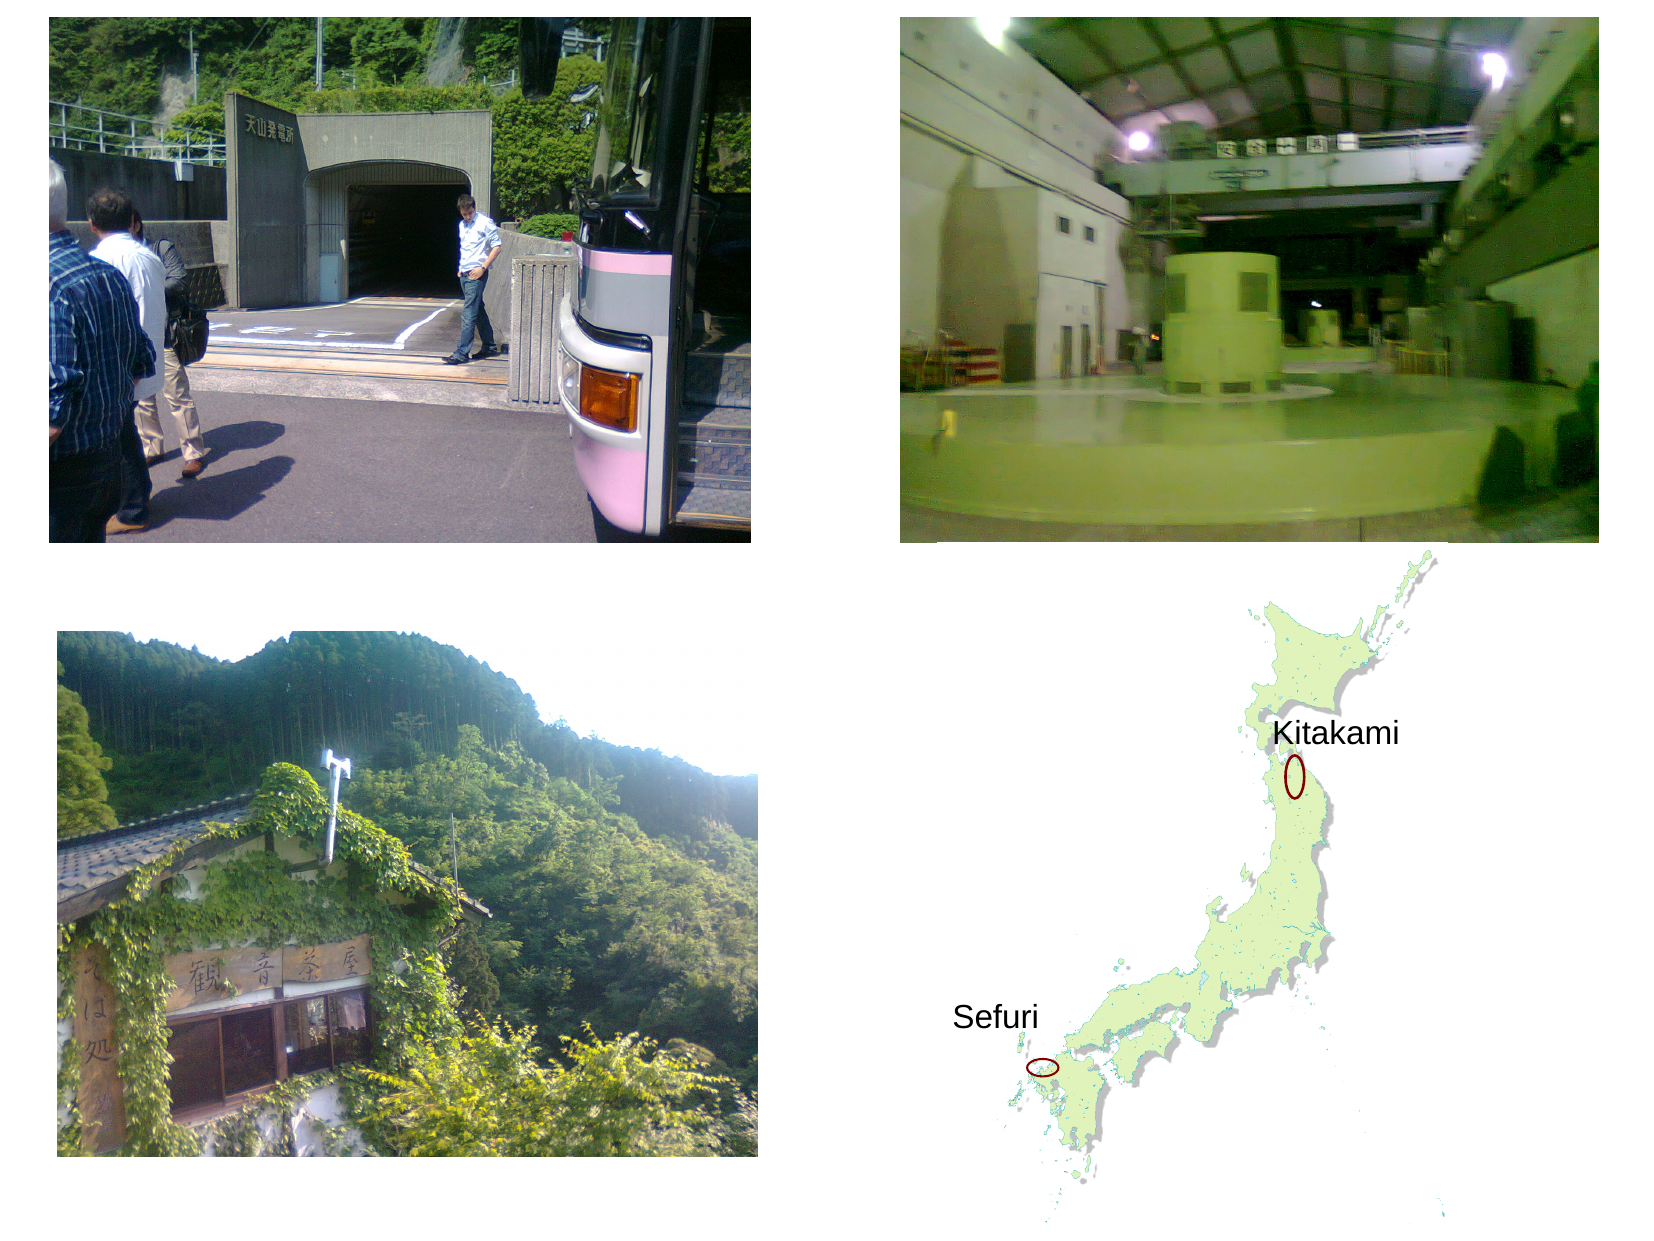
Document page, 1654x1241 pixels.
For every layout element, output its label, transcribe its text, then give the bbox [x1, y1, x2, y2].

picture [900, 17, 1599, 1224]
picture [57, 631, 758, 1157]
picture [49, 17, 751, 544]
text_box Kitakami [1257, 707, 1417, 763]
text_box Sefuri [937, 991, 1056, 1047]
